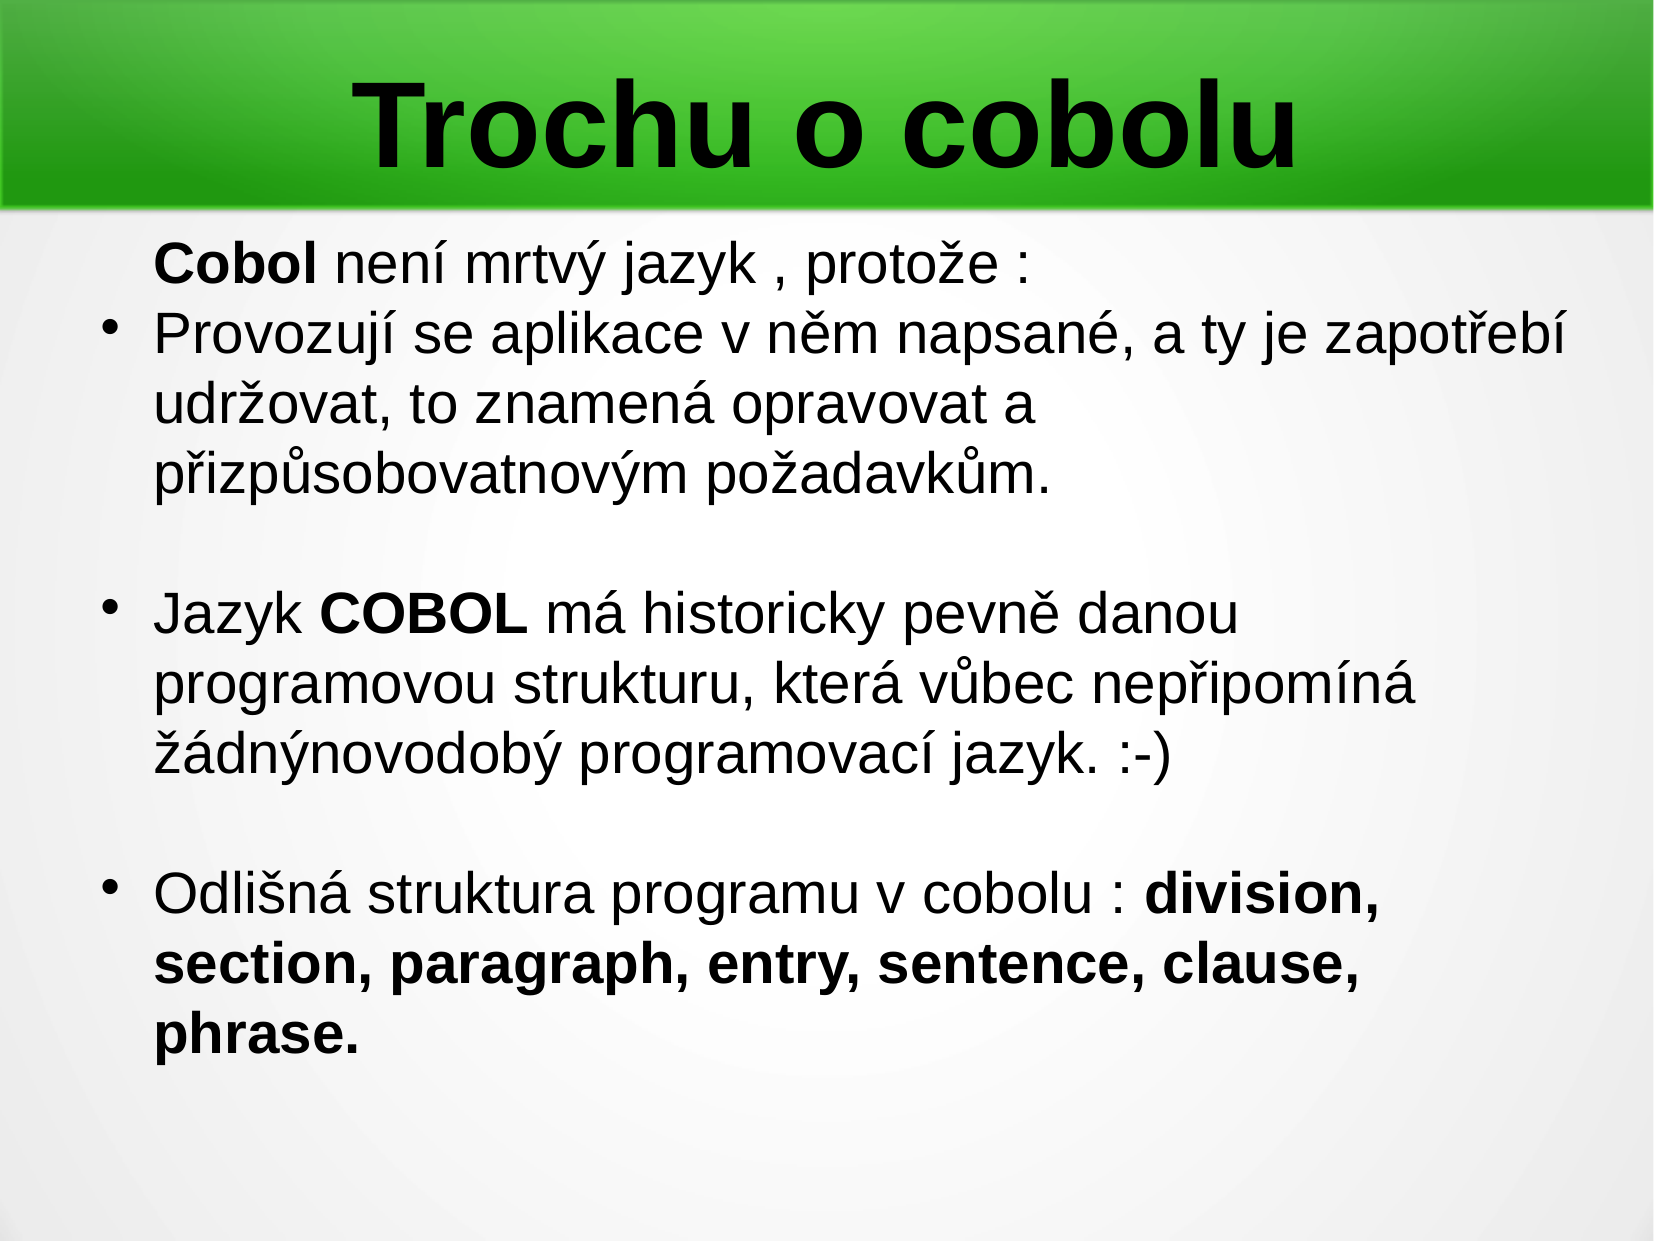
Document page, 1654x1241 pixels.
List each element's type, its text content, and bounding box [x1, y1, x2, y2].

picture [0, 0, 1654, 1241]
text_box Trochu o cobolu [82, 47, 1571, 189]
text_box Cobol není mrtvý jazyk , protože : Provozují se aplikace v něm napsané, a ty je zapotřebí udržovat, to znamená opravovat a přizpůsobovatnovým požadavkům. Jazyk COBOL má historicky pevně danou programovou strukturu, která vůbec nepřipomíná žádnýnovodobý programovací jazyk. :-) Odlišná struktura programu v cobolu : division, section, paragraph, entry, sentence, clause, phrase. [82, 224, 1571, 1200]
